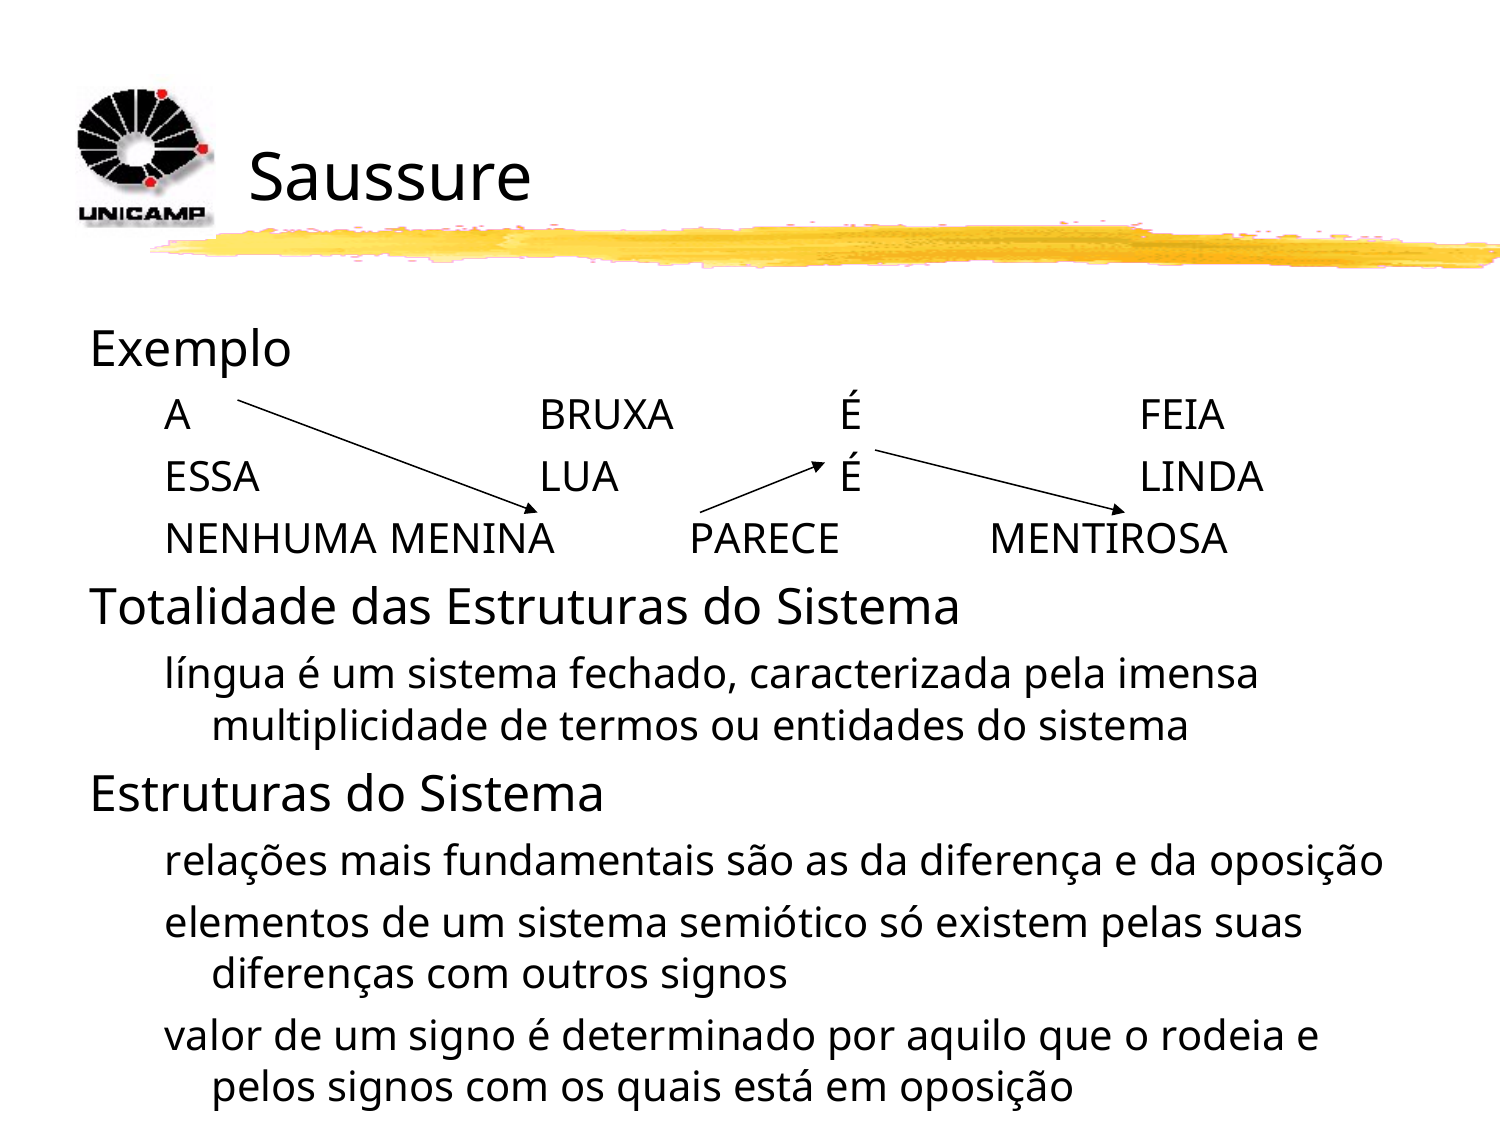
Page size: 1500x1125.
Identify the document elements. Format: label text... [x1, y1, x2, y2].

picture [75, 74, 1500, 279]
title Saussure [233, 37, 1434, 225]
list Exemplo A BRUXA É FEIA ESSA LUA É LINDA NENHUMA MENINA PARECE MENTIROSA Totalidade das Estruturas do Sistema língua é um sistema fechado, caracterizada pela imensa multiplicidade de termos ou entidades do sistema Estruturas do Sistema relações mais fundamentais são as da diferença e da oposição elementos de um sistema semiótico só existem pelas suas diferenças com outros signos valor de um signo é determinado por aquilo que o rodeia e pelos signos com os quais está em oposição [74, 309, 1417, 1035]
